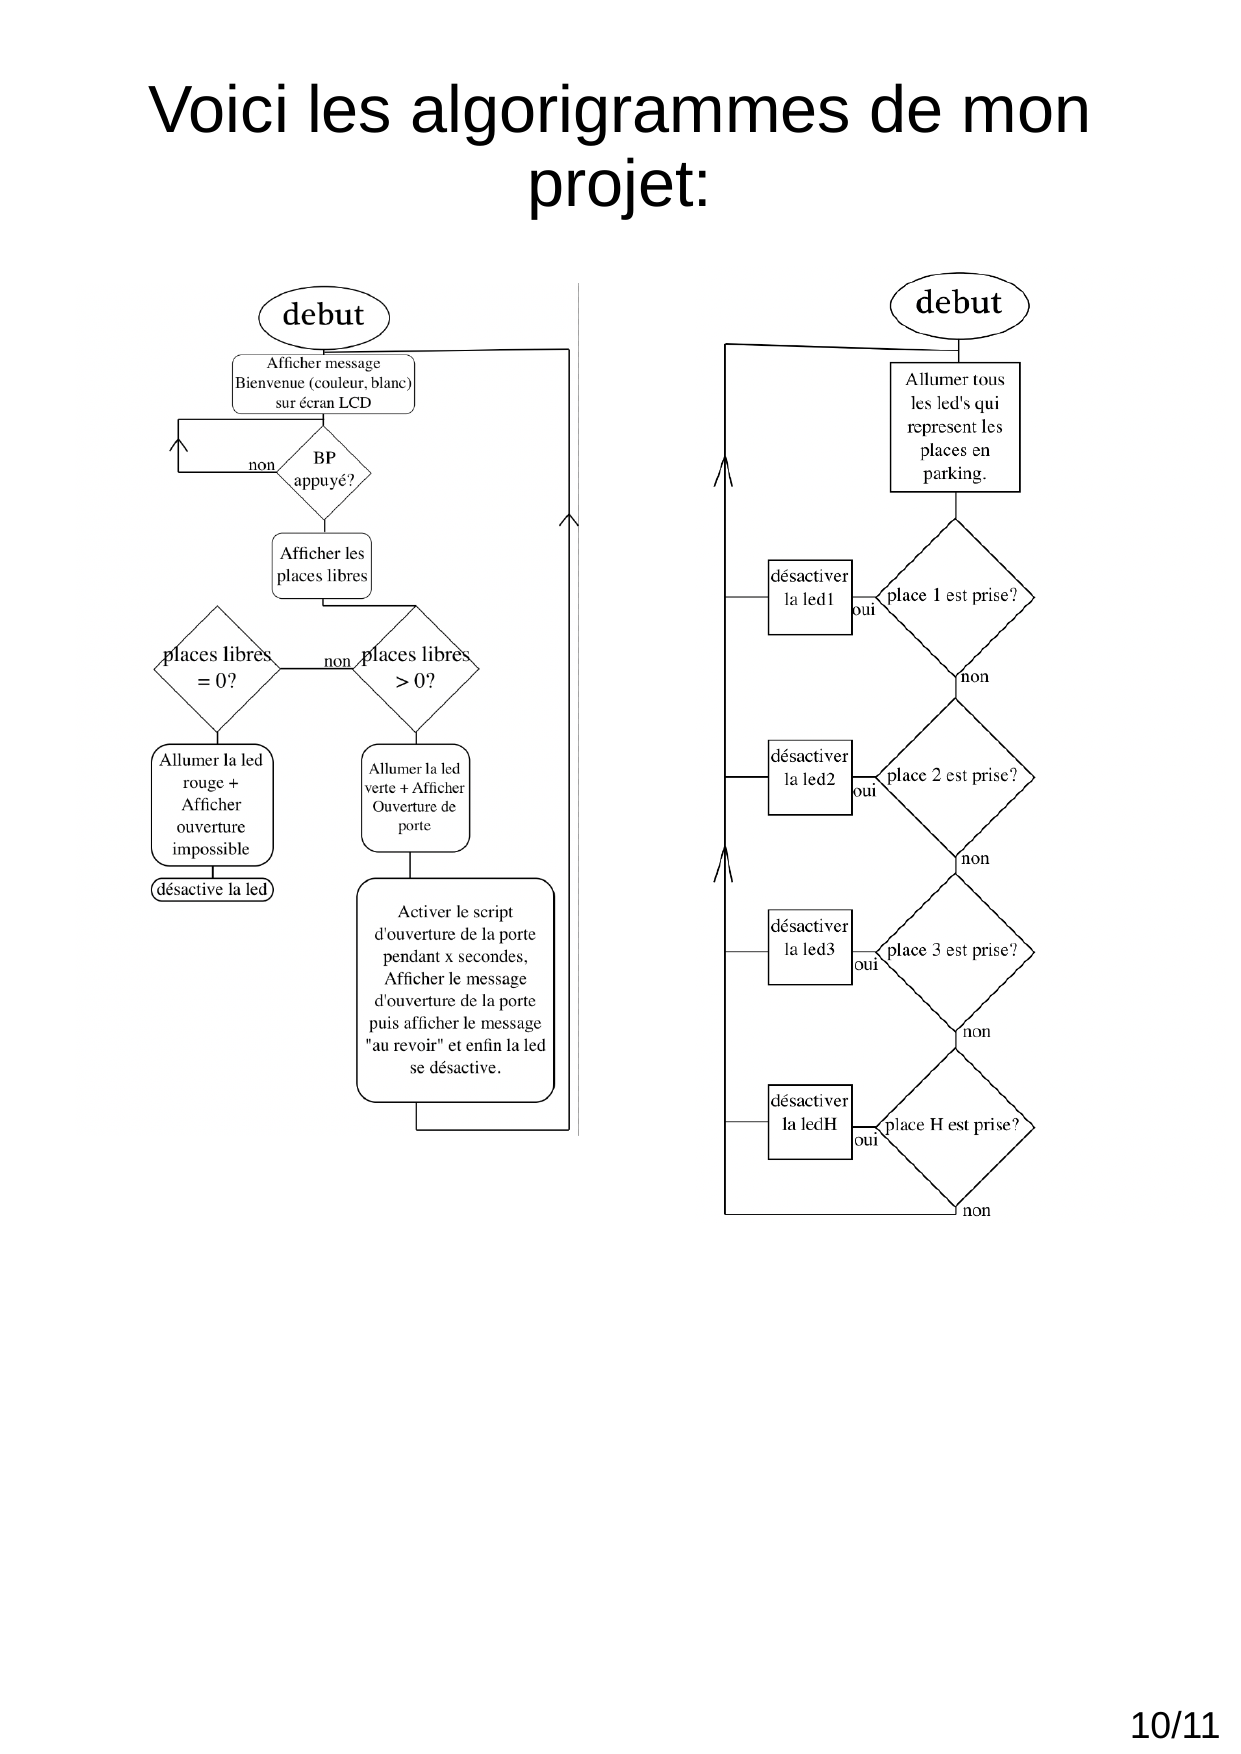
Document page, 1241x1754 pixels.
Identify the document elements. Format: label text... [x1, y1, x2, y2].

title Voici les algorigrammes de mon projet: [62, 0, 1179, 293]
text_box 10/11 [1115, 1697, 1241, 1754]
picture [695, 266, 1226, 1223]
picture [75, 283, 579, 1136]
